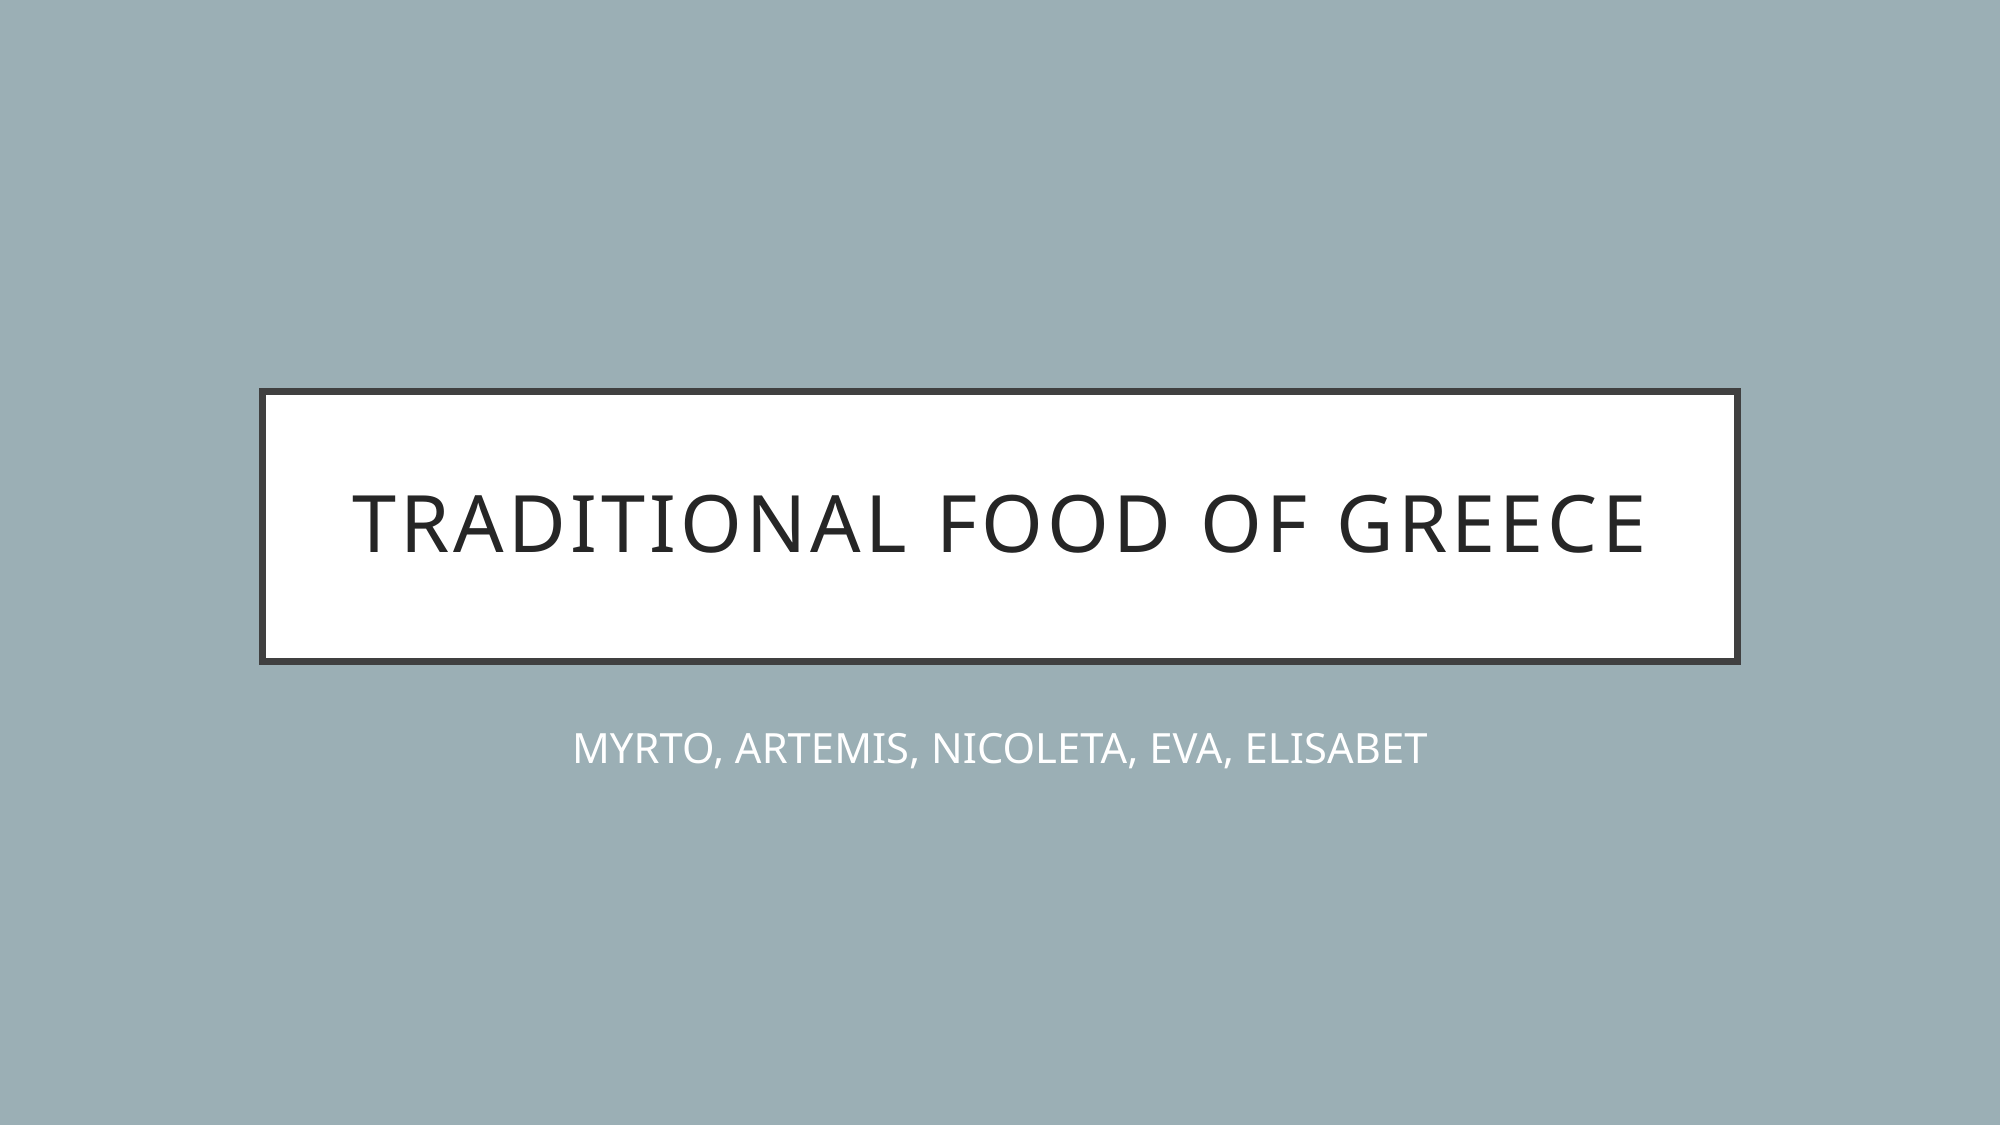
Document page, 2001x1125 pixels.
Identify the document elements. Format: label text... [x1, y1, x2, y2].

subtitle MYRTO, ARTEMIS, NICOLETA, EVA, ELISABET [442, 713, 1558, 918]
title Traditional food of Greece [262, 391, 1738, 662]
